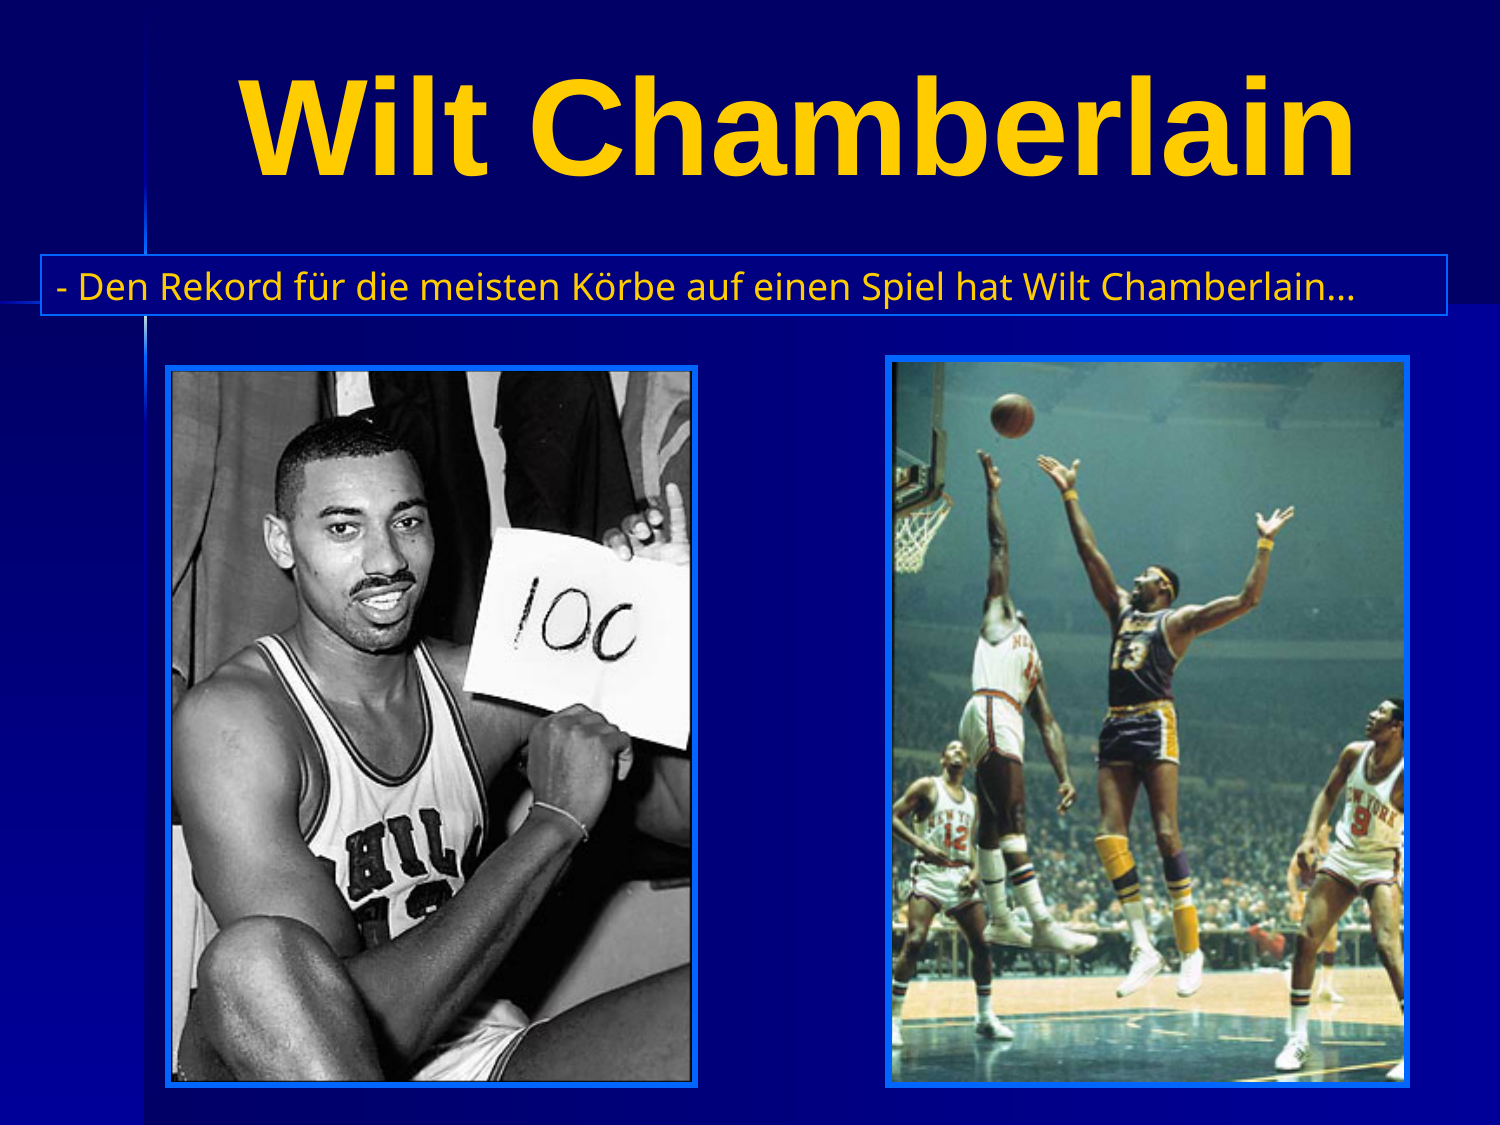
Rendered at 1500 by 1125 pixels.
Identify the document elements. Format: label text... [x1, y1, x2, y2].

picture [171, 370, 692, 1083]
text_box Wilt Chamberlain [88, 31, 1436, 211]
text_box - Den Rekord für die meisten Körbe auf einen Spiel hat Wilt Chamberlain… [41, 255, 1447, 316]
picture [891, 361, 1404, 1082]
